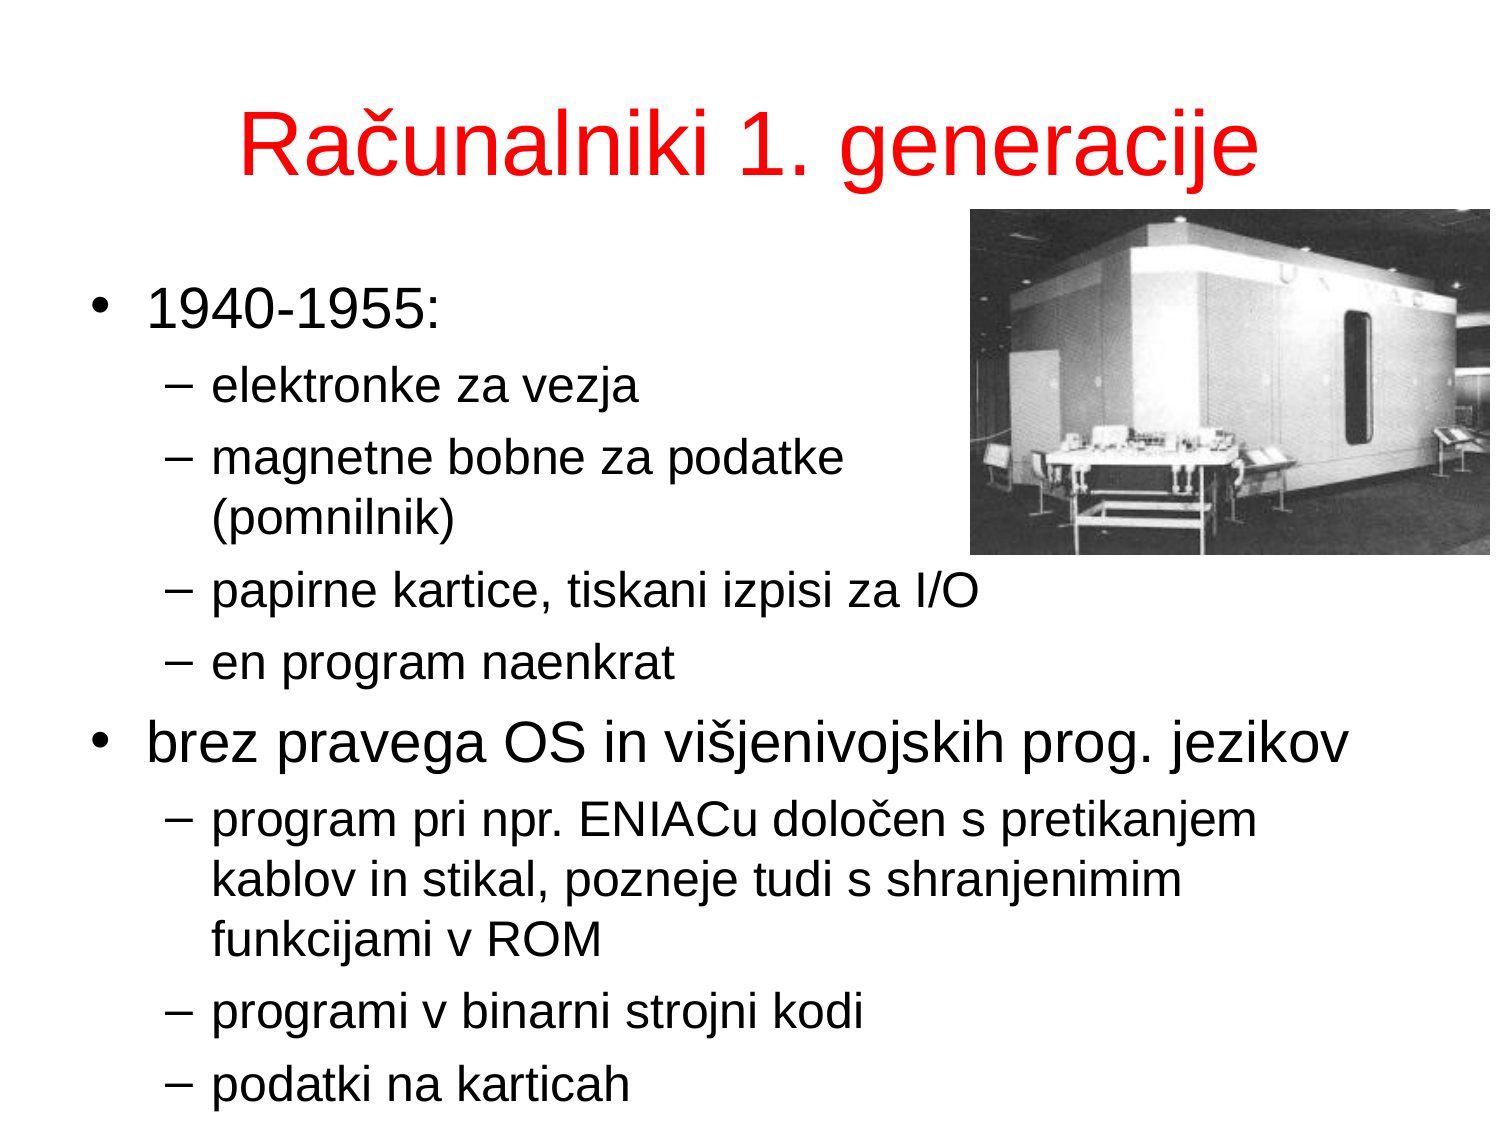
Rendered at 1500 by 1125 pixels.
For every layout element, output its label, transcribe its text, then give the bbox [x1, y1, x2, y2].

picture [970, 209, 1490, 555]
title Računalniki 1. generacije [75, 45, 1426, 233]
list 1940-1955: elektronke za vezja magnetne bobne za podatke (pomnilnik) papirne kartice, tiskani izpisi za I/O en program naenkrat brez pravega OS in višjenivojskih prog. jezikov program pri npr. ENIACu določen s pretikanjem kablov in stikal, pozneje tudi s shranjenimim funkcijami v ROM programi v binarni strojni kodi podatki na karticah [75, 262, 1426, 1125]
